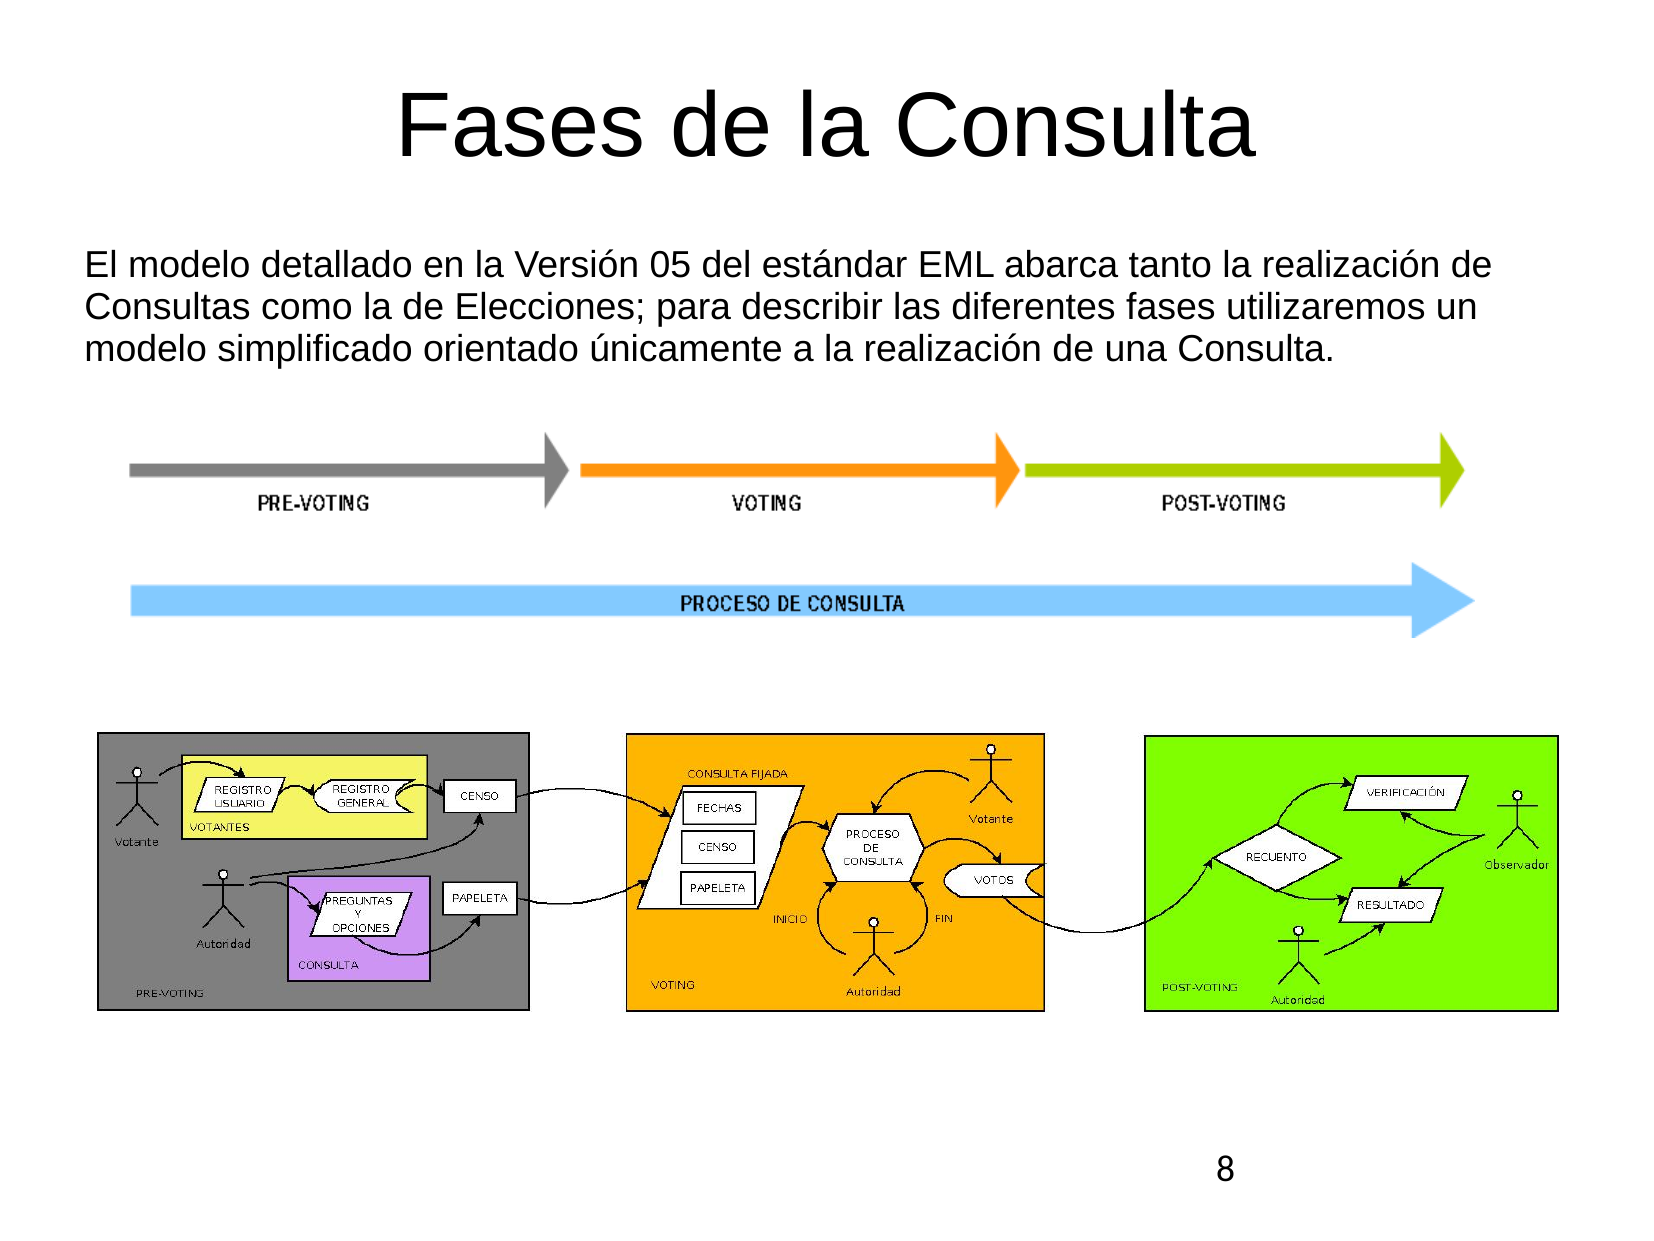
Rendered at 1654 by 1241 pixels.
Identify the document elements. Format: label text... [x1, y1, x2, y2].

title Fases de la Consulta [82, 49, 1571, 201]
picture [97, 732, 1560, 1013]
text_box <número> [1201, 1136, 1588, 1203]
picture [129, 431, 1475, 638]
text_box El modelo detallado en la Versión 05 del estándar EML abarca tanto la realización de Consultas como la de Elecciones; para describir las diferentes fases utilizaremos un modelo simplificado orientado únicamente a la realización de una Consulta. [69, 236, 1560, 378]
